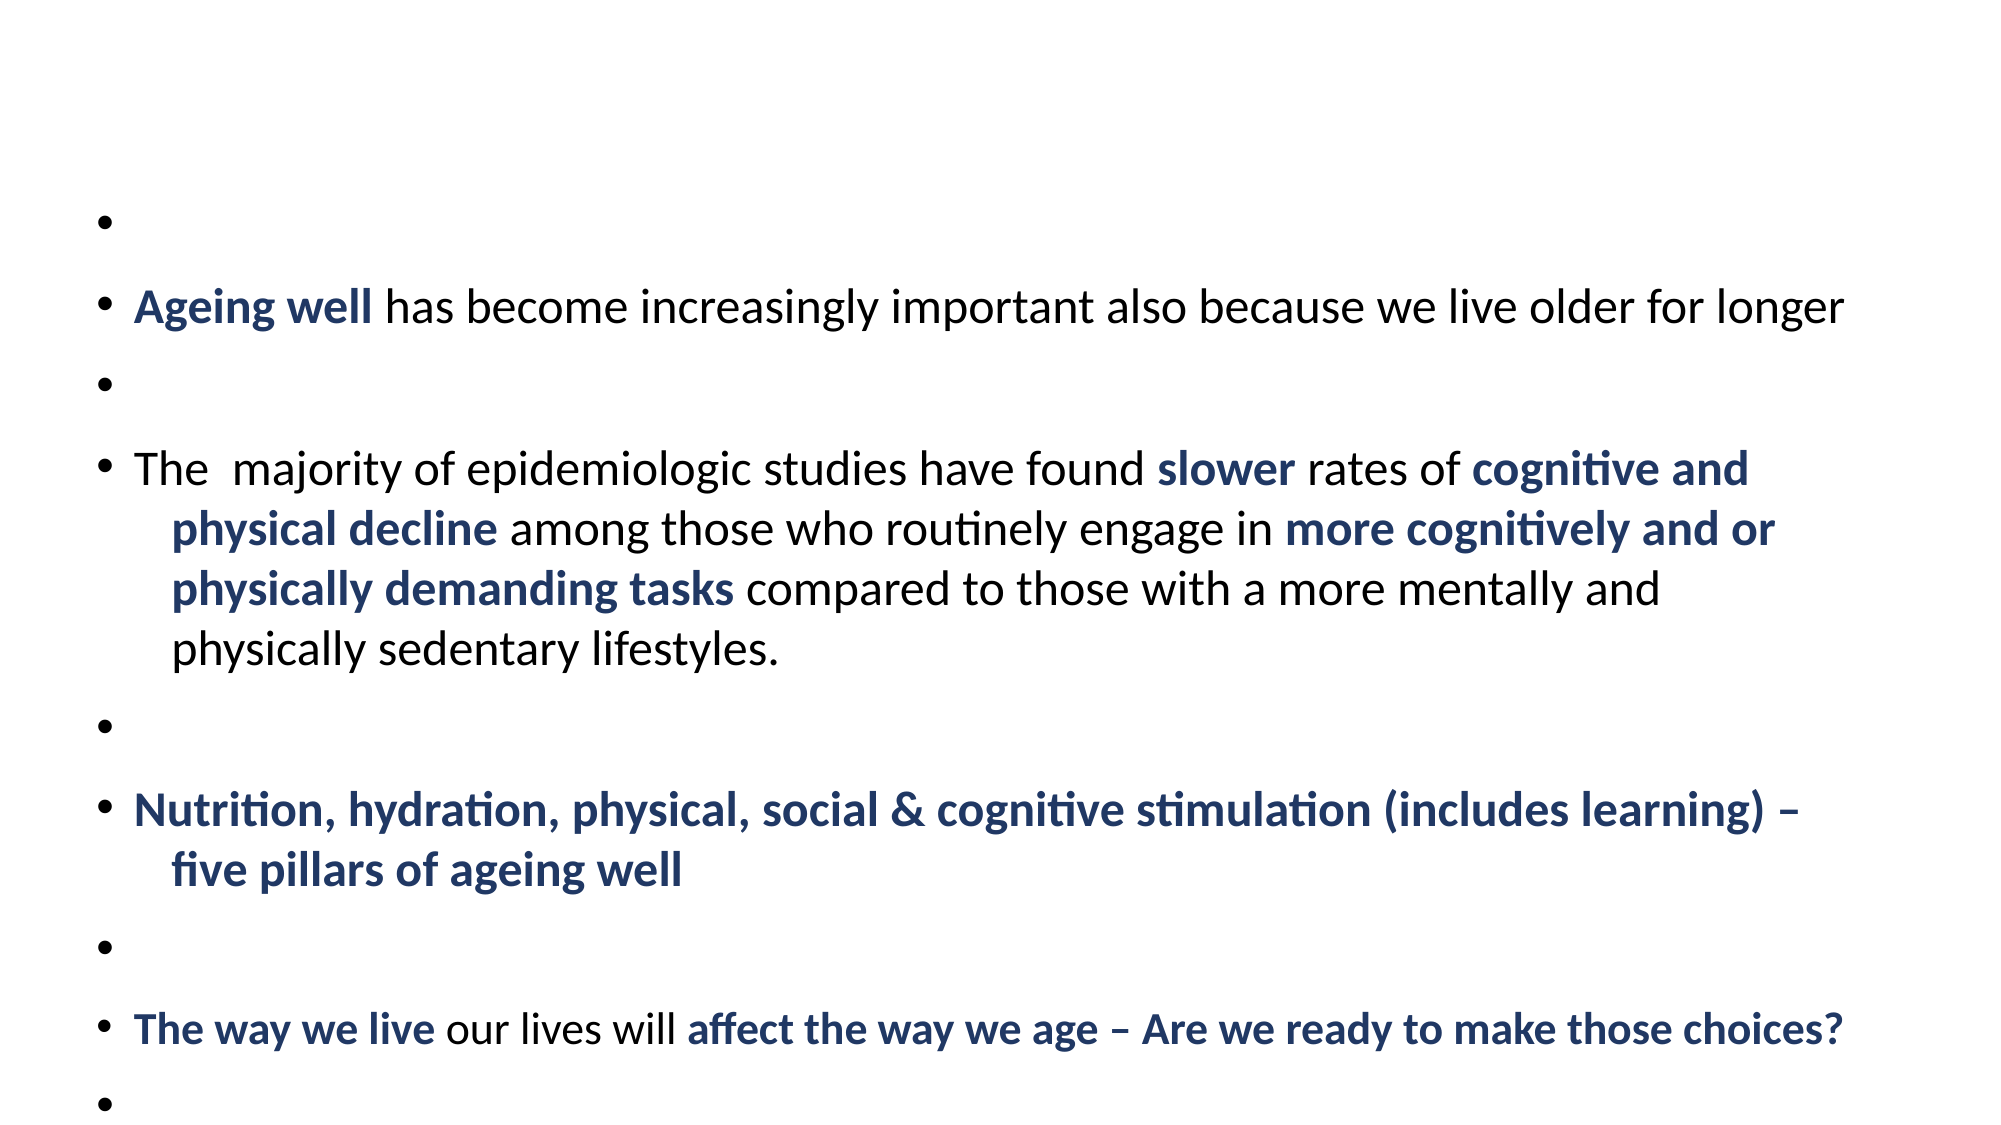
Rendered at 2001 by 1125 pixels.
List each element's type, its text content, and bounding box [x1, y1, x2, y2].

list Ageing well has become increasingly important also because we live older for longer The majority of epidemiologic studies have found slower rates of cognitive and physical decline among those who routinely engage in more cognitively and or physically demanding tasks compared to those with a more mentally and physically sedentary lifestyles. Nutrition, hydration, physical, social & cognitive stimulation (includes learning) – five pillars of ageing well The way we live our lives will affect the way we age – Are we ready to make those choices? [81, 185, 1863, 1104]
